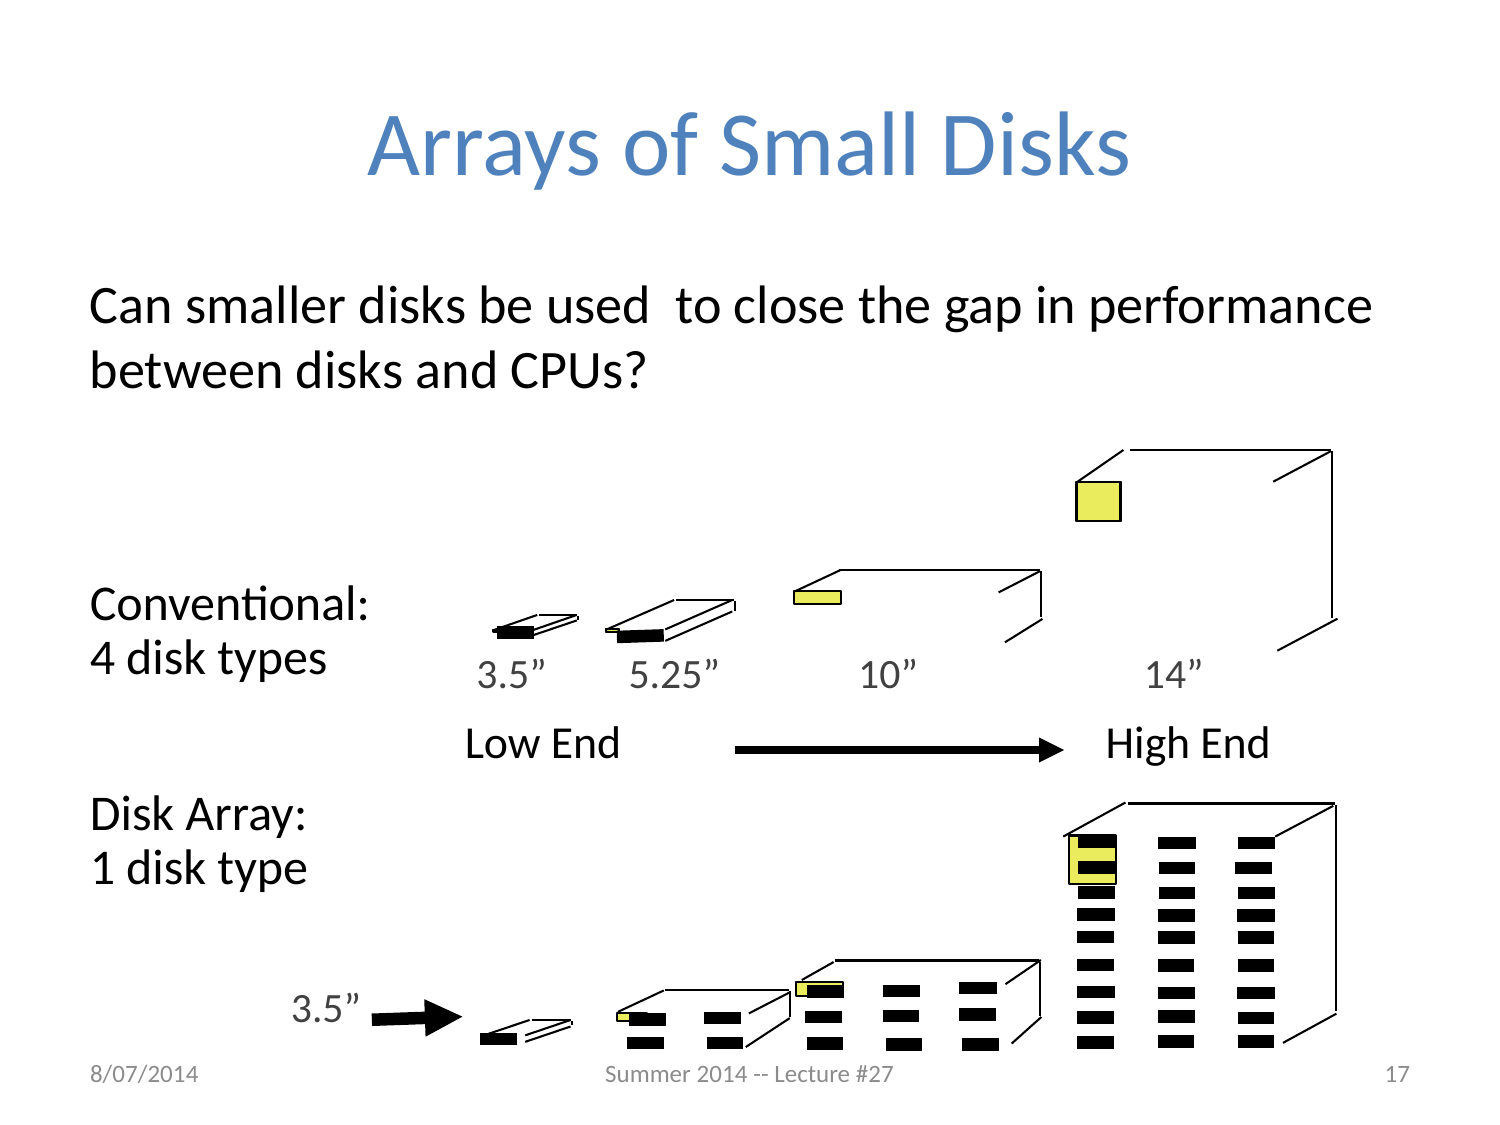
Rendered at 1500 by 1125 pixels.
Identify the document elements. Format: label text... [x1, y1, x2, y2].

slide_number <number> [1074, 1042, 1425, 1103]
title Arrays of Small Disks [75, 45, 1425, 233]
text_box 3.5” [223, 979, 429, 1039]
text_box [1069, 836, 1116, 884]
text_box [617, 1013, 647, 1027]
text_box 3.5” [451, 644, 572, 705]
text_box Low End High End [450, 705, 1351, 775]
text_box 3.5” [512, 674, 523, 685]
text_box Disk Array: 1 disk type [75, 779, 509, 903]
text_box 14” [1105, 644, 1243, 705]
text_box Conventional: 4 disk types [74, 569, 512, 693]
text_box [794, 591, 841, 604]
text_box [796, 982, 843, 996]
slide_number 8/07/2014 [75, 1042, 425, 1103]
footer Summer 2014 -- Lecture #27 [512, 1042, 988, 1103]
text_box [1078, 483, 1120, 520]
text_box Can smaller disks be used to close the gap in performance between disks and CPUs? [74, 262, 1425, 408]
text_box 5.25” [599, 644, 750, 705]
text_box 10” [828, 644, 949, 705]
